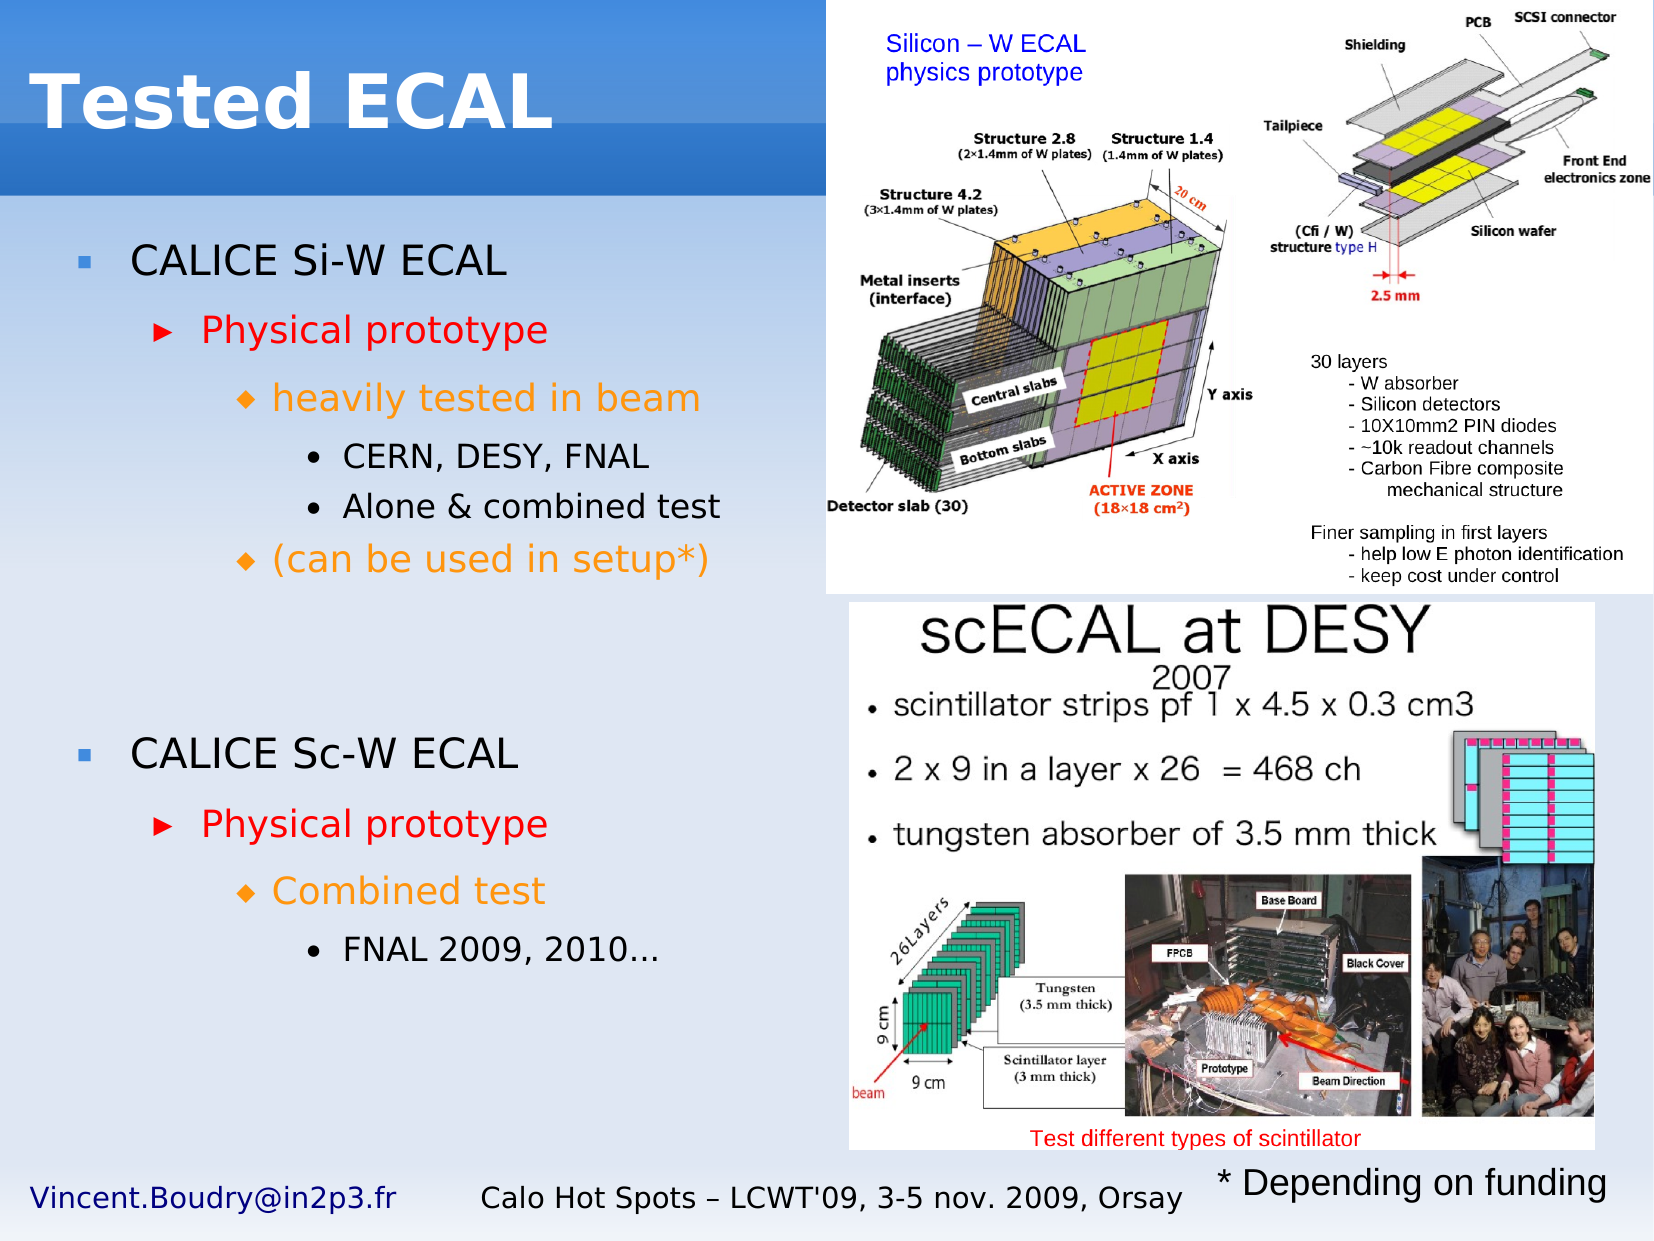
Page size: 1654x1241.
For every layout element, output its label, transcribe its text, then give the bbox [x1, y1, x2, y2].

list CALICE Si-W ECAL Physical prototype heavily tested in beam CERN, DESY, FNAL Alone & combined test (can be used in setup*) CALICE Sc-W ECAL Physical prototype Combined test FNAL 2009, 2010... [59, 236, 1595, 1137]
title Tested ECAL [29, 0, 826, 207]
text_box * Depending on funding [1202, 1153, 1625, 1211]
picture [0, 0, 1654, 1241]
